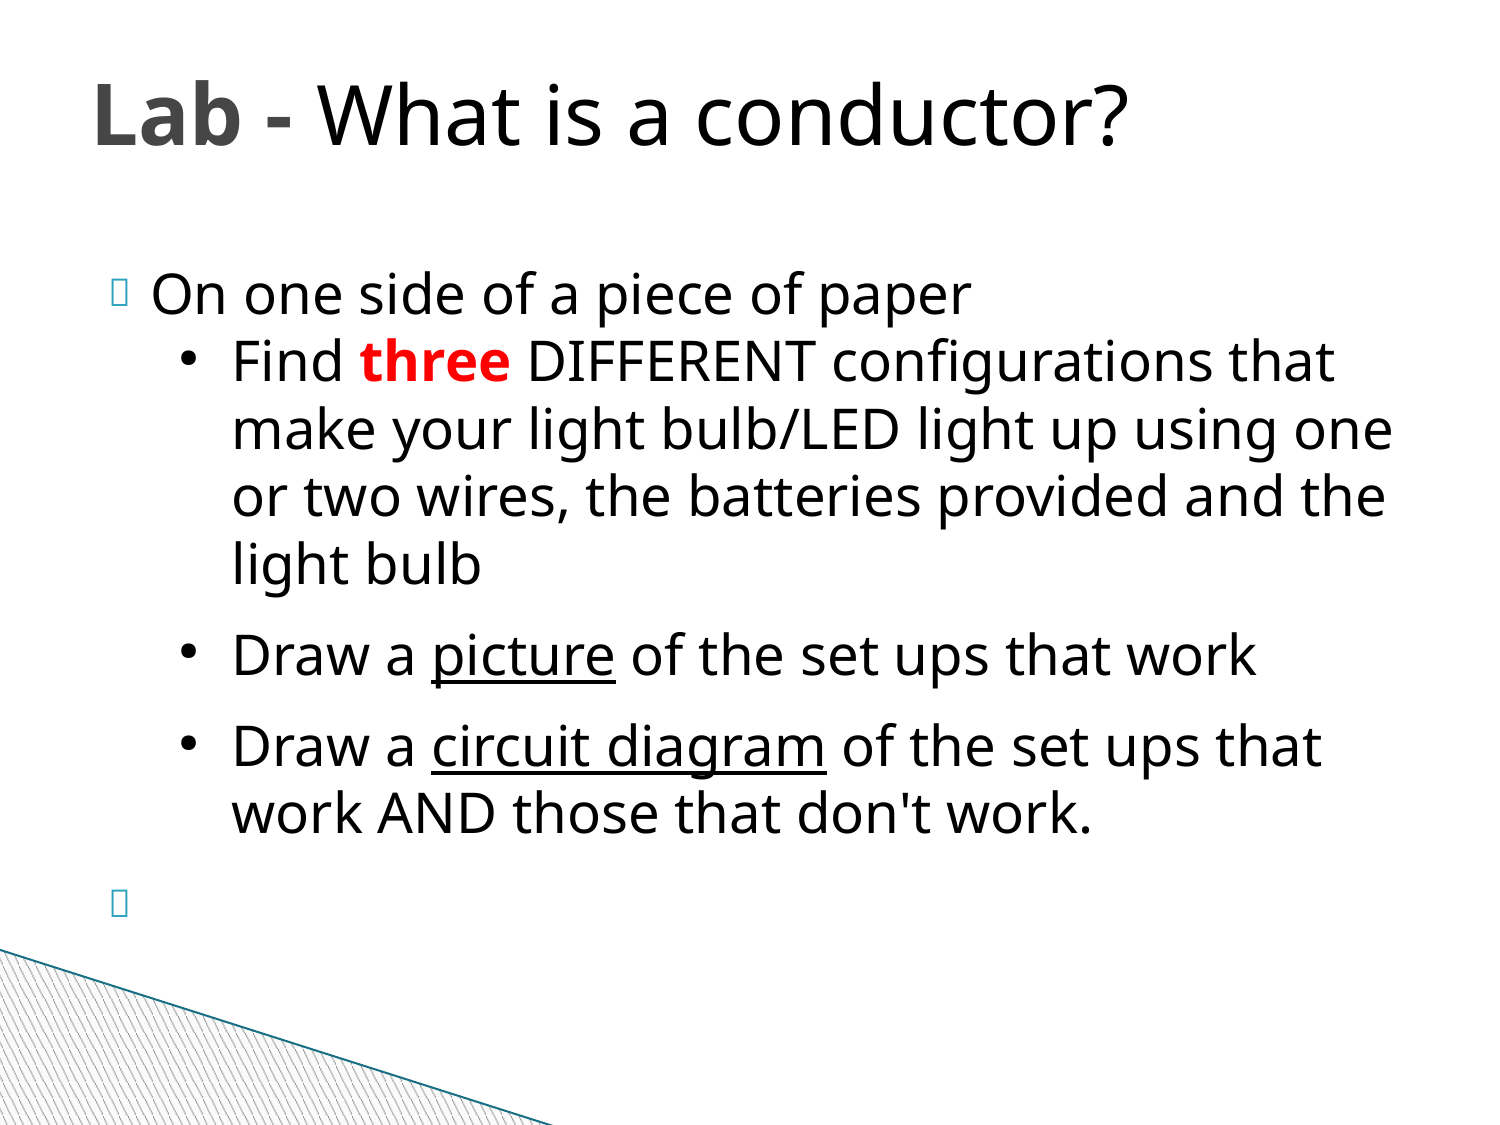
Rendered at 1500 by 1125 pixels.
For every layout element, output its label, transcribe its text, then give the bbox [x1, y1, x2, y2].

title Lab - What is a conductor? [75, 45, 1425, 233]
picture [0, 952, 543, 1125]
list On one side of a piece of paper Find three DIFFERENT configurations that make your light bulb/LED light up using one or two wires, the batteries provided and the light bulb Draw a picture of the set ups that work Draw a circuit diagram of the set ups that work AND those that don't work. [75, 243, 1425, 986]
